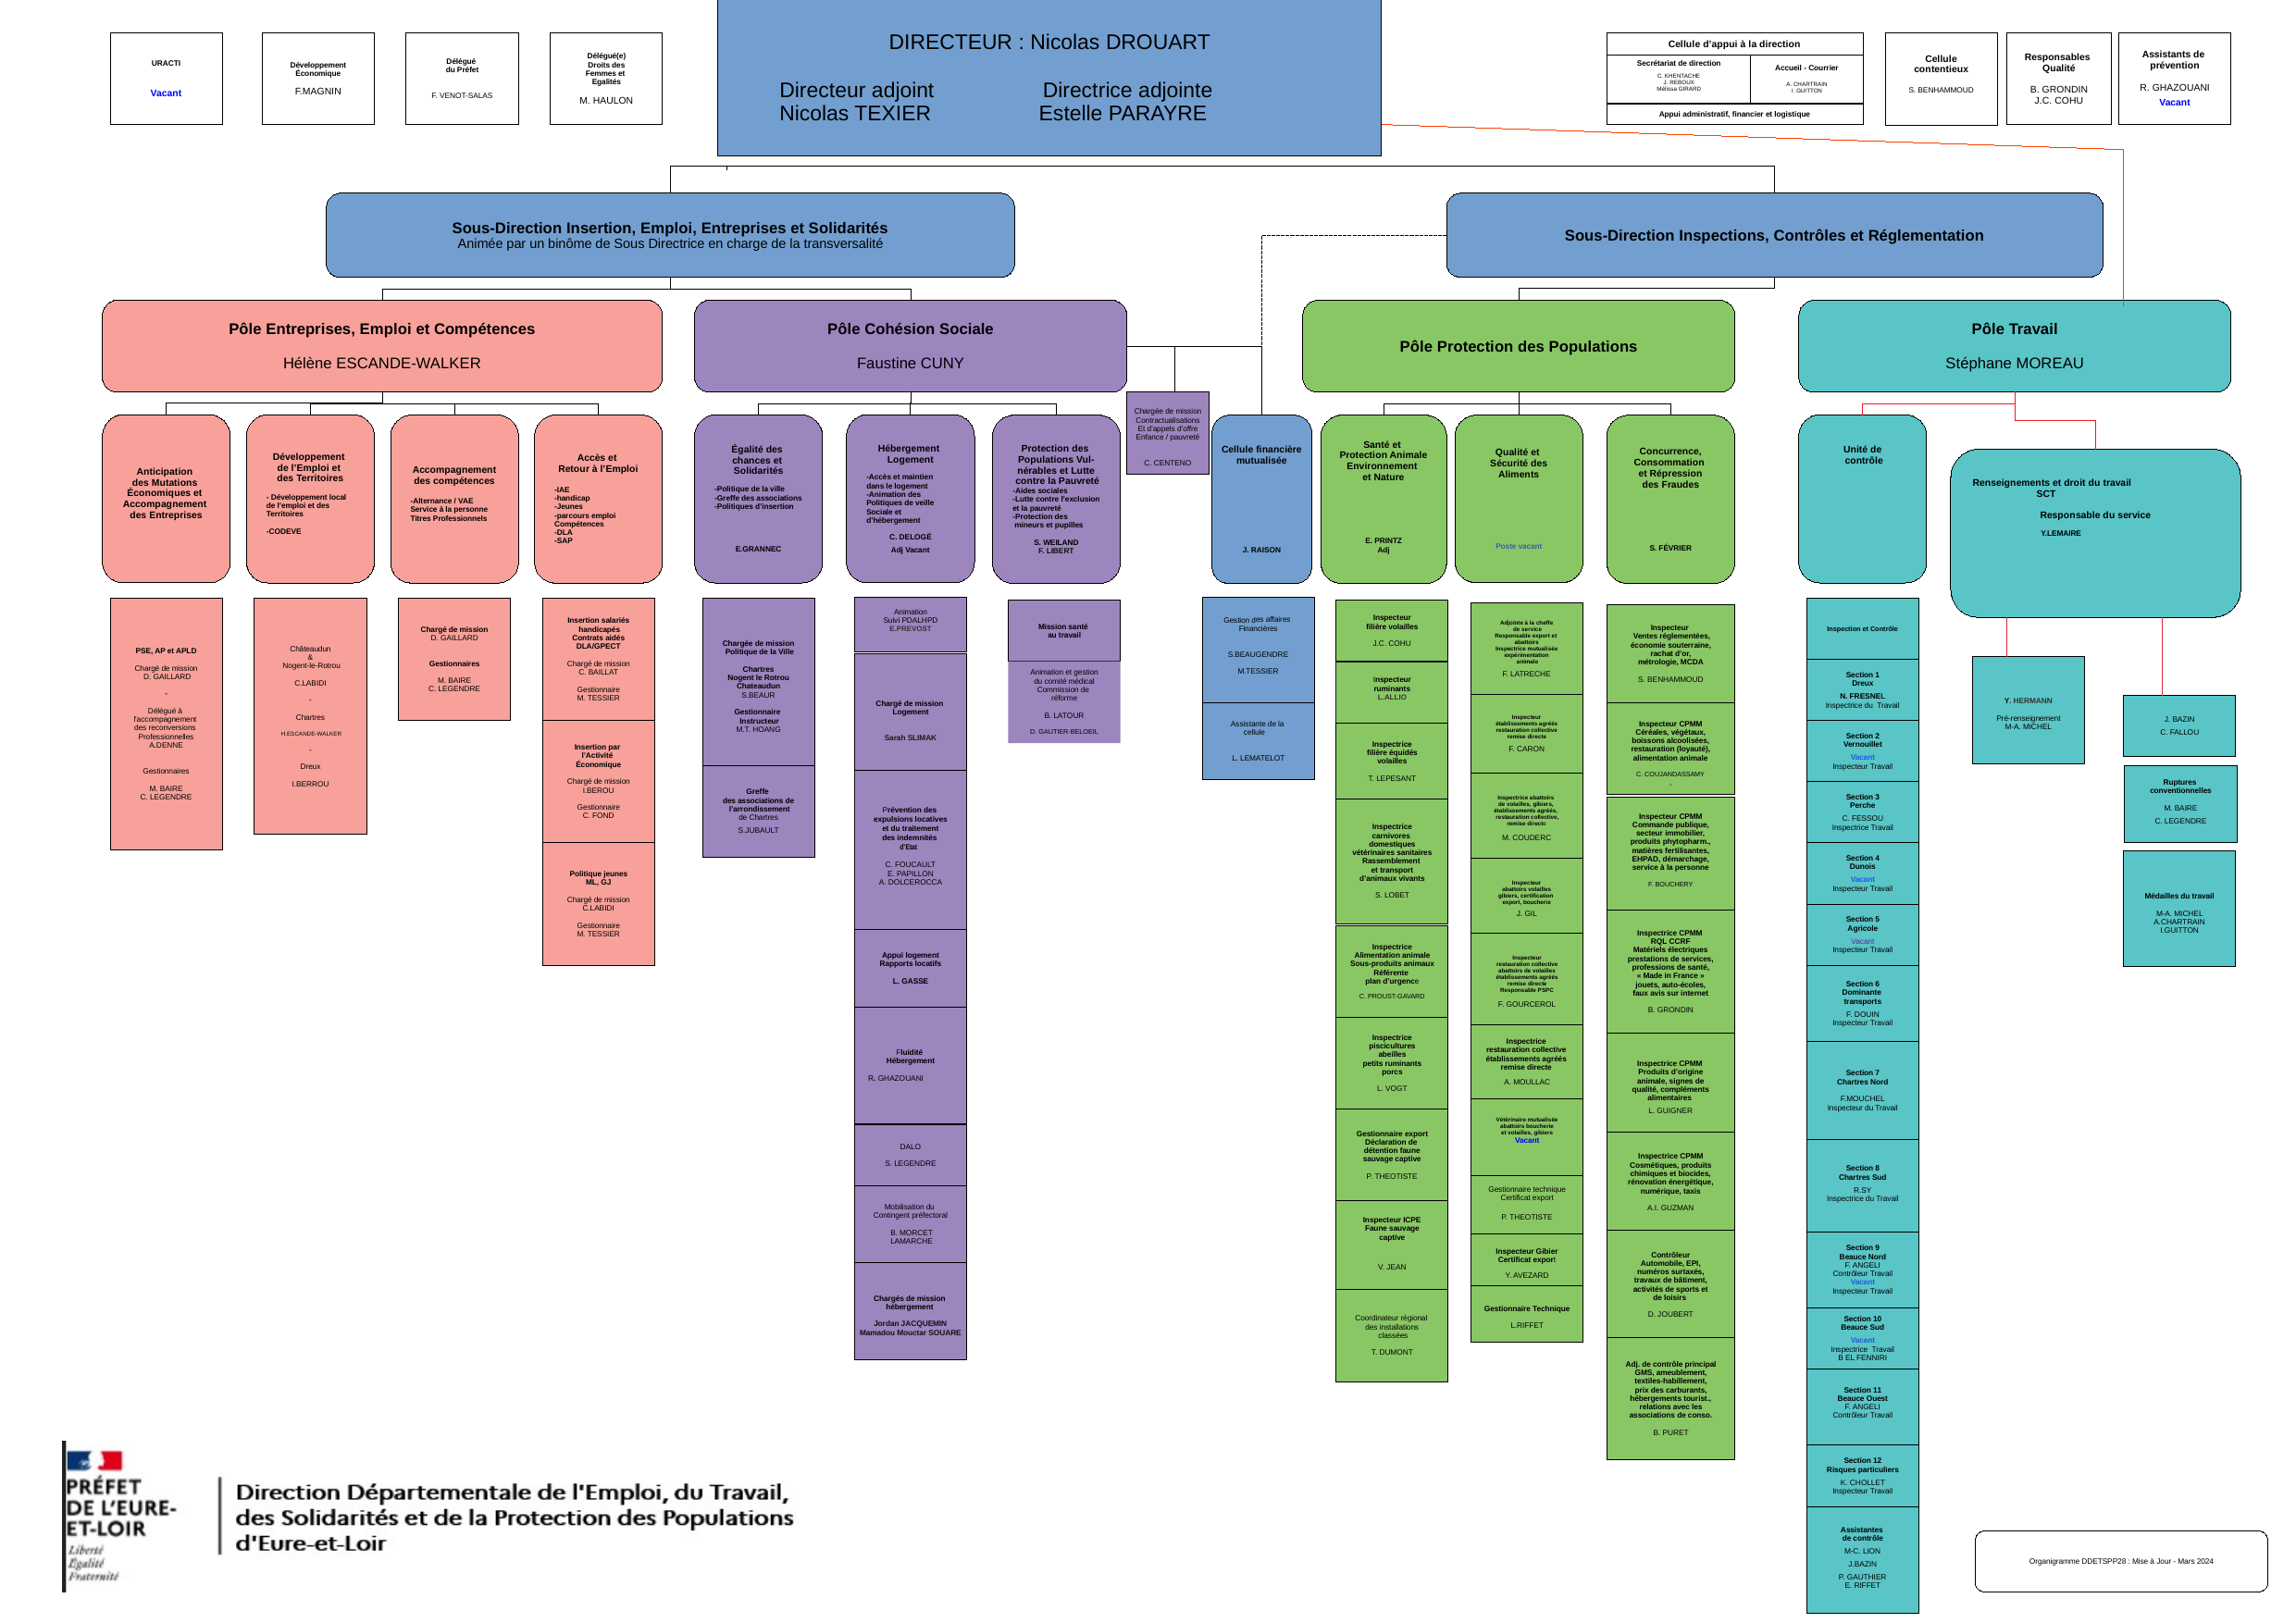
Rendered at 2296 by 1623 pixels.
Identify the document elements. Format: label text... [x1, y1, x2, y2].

text_box Section 12 Risques particuliers K. CHOLLET Inspecteur Travail [1806, 1444, 1919, 1506]
text_box Y. HERMANN Pré-renseignement M-A. MICHEL [1972, 656, 2085, 764]
text_box Inspecteur CPMM Céréales, végétaux, boissons alcoolisées, restauration (loyauté), alimentation animale C. COUJANDASSAMY [1607, 703, 1735, 795]
text_box Chargés de mission hébergement Jordan JACQUEMIN Mamadou Mouctar SOUARE [854, 1262, 967, 1360]
text_box Section 2 Vernouillet Vacant Inspecteur Travail [1806, 720, 1919, 781]
text_box Section 7 Chartres Nord F.MOUCHEL Inspecteur du Travail [1806, 1041, 1919, 1139]
text_box Vétérinaire mutualisée abattoirs boucherie et volailles, gibiers Vacant [1471, 1098, 1583, 1176]
text_box Développement Économique F.MAGNIN [262, 32, 375, 125]
text_box Animation et gestion du comité médical Commission de réforme B. LATOUR D. GAUTIER-BELOEIL [1008, 661, 1121, 744]
text_box Développement de l’Emploi et des Territoires - Développement local de l’emploi et des Territoires -CODEVE [246, 415, 375, 584]
text_box Section 1 Dreux N. FRESNEL Inspectrice du Travail [1806, 659, 1919, 720]
text_box Secrétariat de direction C. KHENTACHE J. REBOUX Mélissa GIRARD [1607, 56, 1750, 103]
text_box Section 4 Dunois Vacant Inspecteur Travail [1806, 842, 1919, 904]
text_box Délégué du Préfet F. VENOT-SALAS [405, 32, 519, 125]
text_box Inspectrice piscicultures abeilles petits ruminants porcs L. VOGT [1335, 1018, 1448, 1109]
text_box Pôle Entreprises, Emploi et Compétences Hélène ESCANDE-WALKER [102, 300, 663, 392]
text_box Inspecteur ruminants L.ALLIO [1335, 662, 1448, 723]
text_box Assistante de la cellule L. LEMATELOT [1202, 703, 1315, 780]
text_box Ruptures conventionnelles M. BAIRE C. LEGENDRE [2124, 765, 2238, 843]
text_box Cellule d’appui à la direction [1607, 32, 1864, 56]
text_box Protection des Populations Vul- nérables et Lutte contre la Pauvreté -Aides sociales -Lutte contre l’exclusion et la pauvreté -Protection des mineurs et pupilles S. WEILAND F. LIBERT [992, 415, 1121, 584]
text_box Sous-Direction Inspections, Contrôles et Réglementation [1446, 192, 2104, 278]
text_box Fluidité Hébergement R. GHAZOUANI [854, 1007, 967, 1124]
text_box DALO S. LEGENDRE [854, 1124, 967, 1186]
text_box Inspecteur abattoirs volailles gibiers, certification export, boucherie J. GIL [1471, 859, 1583, 933]
text_box Châteaudun & Nogent-le-Rotrou C.LABIDI - Chartres H.ESCANDE-WALKER - Dreux I.BERROU [254, 598, 367, 835]
text_box Gestionnaire export Déclaration de détention faune sauvage captive P. THEOTISTE [1335, 1109, 1448, 1201]
text_box Gestionnaire Technique L.RIFFET [1471, 1285, 1583, 1343]
text_box Médailles du travail M-A. MICHEL A.CHARTRAIN I.GUITTON [2123, 850, 2236, 967]
text_box Accès et Retour à l’Emploi -IAE -handicap -Jeunes -parcours emploi Compétences -DLA -SAP [534, 415, 663, 584]
text_box Accompagnement des compétences -Alternance / VAE Service à la personne Titres Professionnels [391, 415, 519, 584]
text_box Mobilisation du Contingent préfectoral B. MORCET LAMARCHE [854, 1186, 967, 1262]
text_box Greffe des associations de l’arrondissement de Chartres S.JUBAULT [702, 765, 815, 858]
text_box Gestionnaire technique Certificat export P. THEOTISTE [1471, 1176, 1583, 1233]
text_box Politique jeunes ML, GJ Chargé de mission C.LABIDI Gestionnaire M. TESSIER [542, 842, 655, 966]
text_box Inspectrice Alimentation animale Sous-produits animaux Référente plan d’urgence C. PROUST-GAVARD [1335, 925, 1448, 1018]
text_box Assistants de prévention R. GHAZOUANI Vacant [2118, 32, 2231, 125]
text_box DIRECTEUR : Nicolas DROUART Directeur adjoint Directrice adjointe Nicolas TEXIER Estelle PARAYRE [717, 0, 1382, 156]
text_box Section 11 Beauce Ouest F. ANGELI Contrôleur Travail [1806, 1369, 1919, 1444]
text_box Section 5 Agricole Vacant Inspecteur Travail [1806, 904, 1919, 965]
text_box Inspecteur Ventes réglementées, économie souterraine, rachat d’or, métrologie, MCDA S. BENHAMMOUD [1607, 604, 1735, 703]
text_box Égalité des chances et Solidarités -Politique de la ville -Greffe des associations -Politiques d’insertion E.GRANNEC [694, 415, 823, 584]
text_box Inspecteur ICPE Faune sauvage captive V. JEAN [1335, 1201, 1448, 1289]
text_box Section 3 Perche C. FESSOU Inspectrice Travail [1806, 781, 1919, 842]
text_box Chargée de mission Contractualisations Et d’appels d’offre Enfance / pauvreté C. CENTENO [1126, 391, 1210, 475]
text_box Animation Suivi PDALHPD E.PREVOST [854, 597, 967, 652]
text_box Section 8 Chartres Sud R.SY Inspectrice du Travail [1806, 1139, 1919, 1233]
text_box Inspecteur établissements agréés restauration collective remise directe F. CARON [1471, 694, 1583, 773]
text_box URACTI Vacant [110, 32, 223, 125]
text_box Insertion par l’Activité Économique Chargé de mission I.BEROU Gestionnaire C. FOND [542, 720, 655, 842]
text_box Adjointe à la cheffe de service Responsable export et abattoirs Inspectrice mutualisée expérimentation animale F. LATRECHE [1471, 602, 1583, 694]
text_box Qualité et Sécurité des Aliments Poste vacant [1455, 415, 1583, 583]
text_box Appui administratif, financier et logistique [1607, 103, 1864, 125]
text_box Mission santé au travail [1008, 600, 1121, 661]
text_box Concurrence, Consommation et Répression des Fraudes S. FÉVRIER [1607, 415, 1735, 584]
text_box Assistantes de contrôle M-C. LION J.BAZIN P. GAUTHIER E. RIFFET [1806, 1506, 1919, 1614]
text_box Unité de contrôle [1798, 415, 1927, 584]
text_box Section 6 Dominante transports F. DOUIN Inspecteur Travail [1806, 965, 1919, 1041]
text_box Inspectrice CPMM Cosmétiques, produits chimiques et biocides, rénovation énergétique, numérique, taxis A.I. GUZMAN [1607, 1132, 1735, 1230]
text_box PSE, AP et APLD Chargé de mission D. GAILLARD - Délégué à l'accompagnement des reconversions Professionnelles A.DENNE Gestionnaires M. BAIRE C. LEGENDRE [110, 598, 223, 850]
text_box Prévention des expulsions locatives et du traitement des indemnités d’Etat C. FOUCAULT E. PAPILLON A. DOLCEROCCA [854, 771, 967, 929]
text_box Responsables Qualité B. GRONDIN J.C. COHU [2006, 32, 2112, 125]
text_box Accueil - Courrier A. CHARTRAIN I .GUITTON [1750, 56, 1864, 103]
text_box Coordinateur régional des installations classées T. DUMONT [1335, 1289, 1448, 1382]
text_box Chargé de mission D. GAILLARD Gestionnaires M. BAIRE C. LEGENDRE [398, 598, 511, 721]
text_box Délégué(e) Droits des Femmes et Egalités M. HAULON [550, 32, 663, 125]
text_box Organigramme DDETSPP28 : Mise à Jour - Mars 2024 [1975, 1530, 2268, 1592]
text_box Hébergement Logement -Accès et maintien dans le logement -Animation des Politiques de veille Sociale et d’hébergement C. DELOGÉ Adj Vacant [846, 415, 975, 583]
text_box Inspectrice filière équidés volailles T. LEPESANT [1335, 723, 1448, 799]
text_box Inspectrice abattoirs de volailles, gibiers, établissements agréés, restauration collective, remise directe M. COUDERC [1471, 773, 1583, 859]
text_box J. BAZIN C. FALLOU [2123, 695, 2236, 757]
text_box Cellule financière mutualisée J. RAISON [1211, 415, 1312, 584]
text_box Insertion salariés handicapés Contrats aidés DLA/GPECT Chargé de mission C. BAILLAT Gestionnaire M. TESSIER [542, 598, 655, 720]
text_box Section 10 Beauce Sud Vacant Inspectrice Travail B EL FENNIRI [1806, 1308, 1919, 1369]
text_box Adj. de contrôle principal GMS, ameublement, textiles-habillement, prix des carburants, hébergements tourist., relations avec les associations de conso. B. PURET [1607, 1337, 1735, 1460]
text_box , Inspecteur CPMM Commande publique, secteur immobilier, produits phytopharm., matières fertilisantes, EHPAD, démarchage, service à la personne F. BOUCHERY [1607, 797, 1735, 910]
text_box Inspecteur Gibier Certificat export Y. AVEZARD [1471, 1233, 1583, 1285]
picture [62, 1441, 839, 1592]
text_box Inspecteur restauration collective abattoirs de volailles établissements agréés remise directe Responsable PSPC F. GOURCEROL [1471, 933, 1583, 1024]
text_box Inspectrice restauration collective établissements agréés remise directe A. MOULLAC [1471, 1024, 1583, 1098]
text_box Renseignements et droit du travail SCT Responsable du service Y.LEMAIRE [1950, 449, 2241, 618]
text_box Appui logement Rapports locatifs L. GASSE [854, 929, 967, 1007]
text_box Pôle Travail Stéphane MOREAU [1798, 300, 2231, 392]
text_box Inspecteur filière volailles J.C. COHU [1335, 600, 1448, 662]
text_box Cellule contentieux S. BENHAMMOUD [1885, 32, 1998, 126]
text_box Gestion des affaires Financières S.BEAUGENDRE M.TESSIER [1202, 597, 1315, 703]
text_box Inspection et Contrôle [1806, 598, 1919, 659]
text_box Inspectrice CPMM RQL CCRF Matériels électriques prestations de services, professions de santé, « Made in France » jouets, auto-écoles, faux avis sur internet B. GRONDIN [1607, 910, 1735, 1034]
text_box Contrôleur Automobile, EPI, numéros surtaxés, travaux de bâtiment, activités de sports et de loisirs D. JOUBERT [1607, 1230, 1735, 1337]
text_box Anticipation des Mutations Économiques et Accompagnement des Entreprises [102, 415, 230, 583]
text_box Chargée de mission Politique de la Ville Chartres Nogent le Rotrou Chateaudun S.BEAUR Gestionnaire Instructeur M.T. HOANG [702, 598, 815, 765]
text_box Pôle Protection des Populations [1302, 300, 1735, 392]
text_box Section 9 Beauce Nord F. ANGELI Contrôleur Travail Vacant Inspecteur Travail [1806, 1233, 1919, 1308]
text_box Pôle Cohésion Sociale Faustine CUNY [694, 300, 1127, 392]
text_box Inspectrice carnivores domestiques vétérinaires sanitaires Rassemblement et transport d’animaux vivants S. LOBET [1335, 799, 1448, 924]
text_box Sous-Direction Insertion, Emploi, Entreprises et Solidarités Animée par un binôme de Sous Directrice en charge de la transversalité [326, 192, 1015, 278]
text_box Inspectrice CPMM Produits d’origine animale, signes de qualité, compléments alimentaires L. GUIGNER [1607, 1034, 1735, 1132]
text_box Santé et Protection Animale Environnement et Nature E. PRINTZ Adj [1321, 415, 1447, 584]
text_box Chargé de mission Logement Sarah SLIMAK [854, 653, 967, 771]
